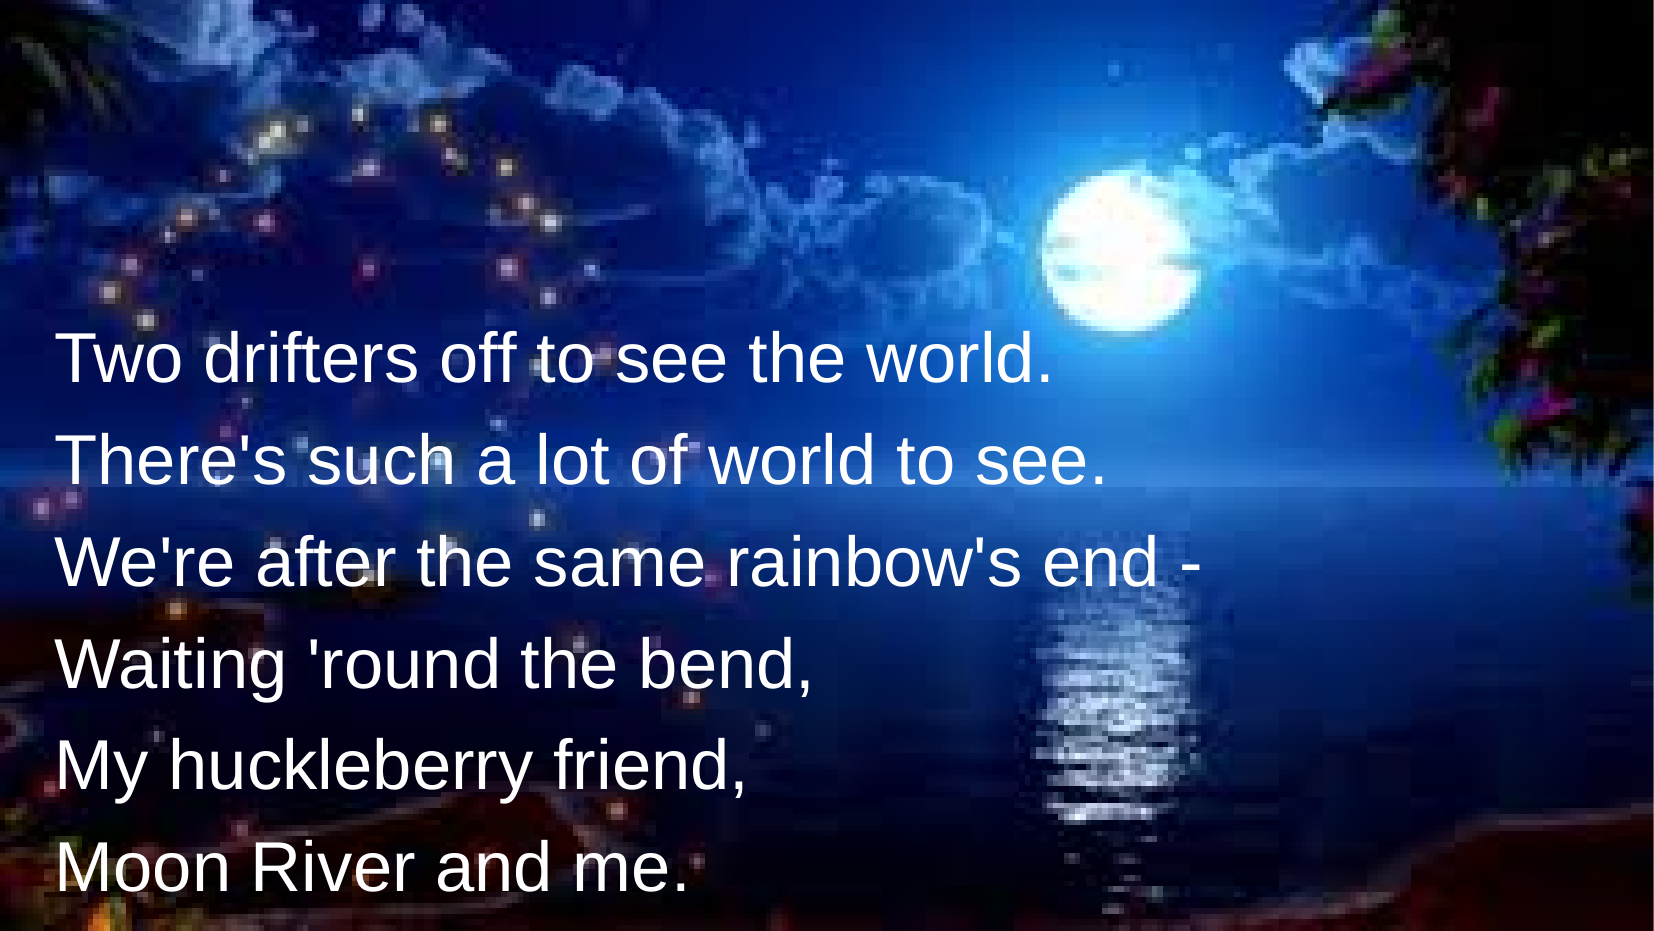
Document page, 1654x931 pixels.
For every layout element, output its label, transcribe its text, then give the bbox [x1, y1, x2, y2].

list Two drifters off to see the world. There's such a lot of world to see. We're after the same rainbow's end - Waiting 'round the bend, My huckleberry friend, Moon River and me. [0, 318, 1323, 922]
picture [0, 0, 1654, 931]
